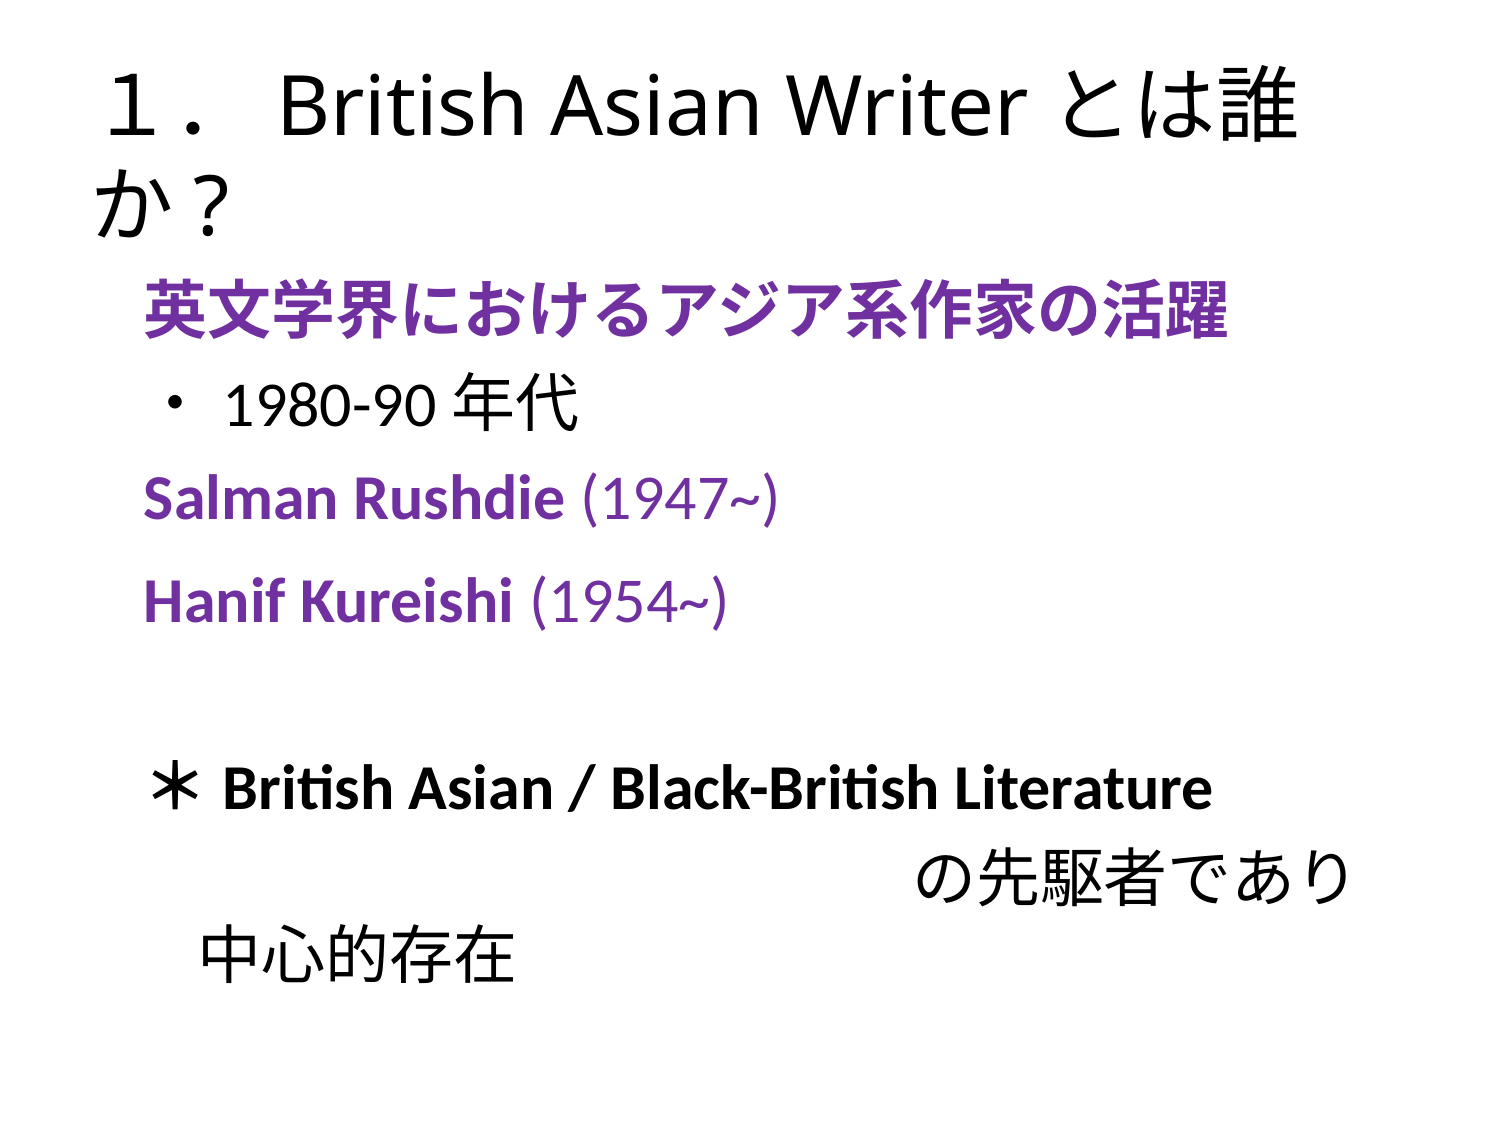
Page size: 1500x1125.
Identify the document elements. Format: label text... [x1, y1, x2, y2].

title １．British Asian Writerとは誰か? [53, 66, 1461, 173]
list 英文学界におけるアジア系作家の活躍 ・1980-90年代 Salman Rushdie (1947~) Hanif Kureishi (1954~) ＊British Asian / Black-British Literature の先駆者であり中心的存在 [75, 196, 1426, 1005]
